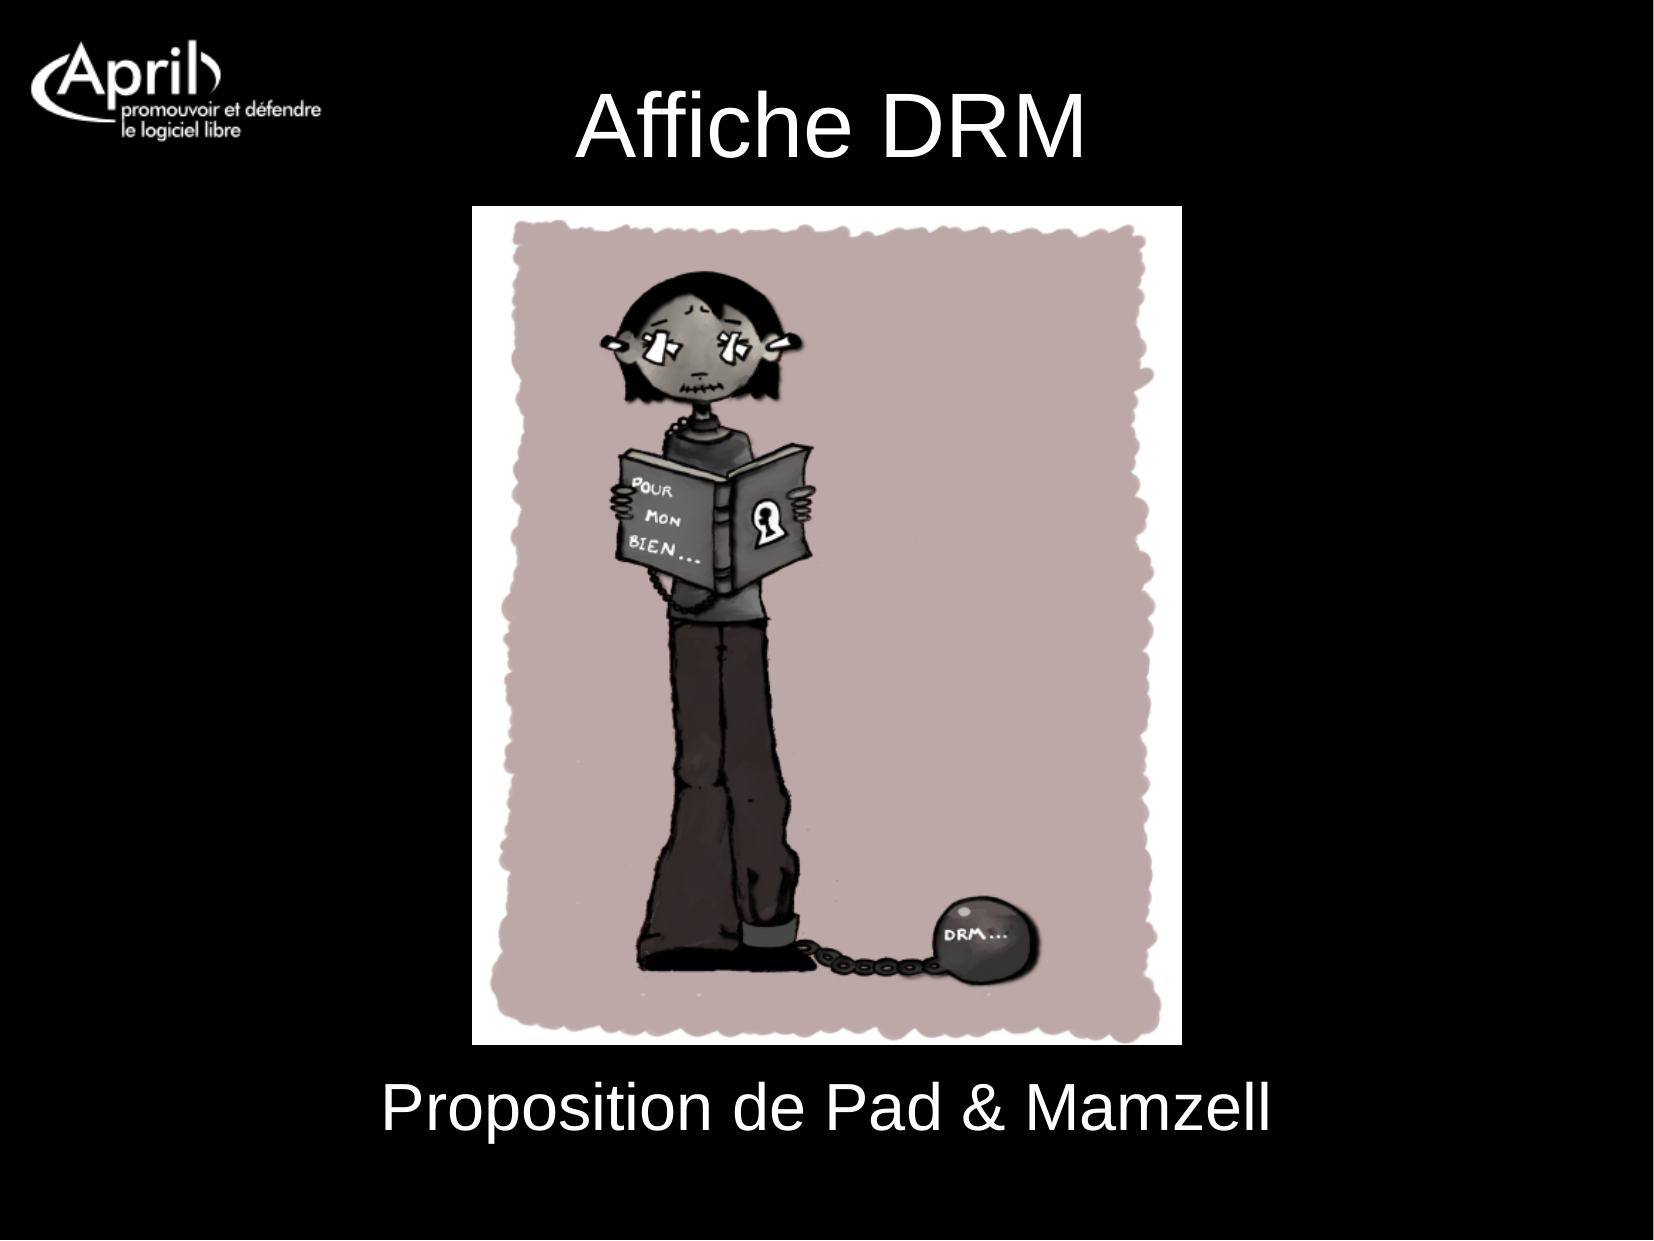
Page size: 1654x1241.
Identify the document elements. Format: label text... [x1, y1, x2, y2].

picture [472, 206, 1182, 1045]
text_box Proposition de Pad & Mamzell [82, 1003, 1571, 1211]
picture [27, 34, 325, 148]
title Affiche DRM [88, 44, 1577, 207]
